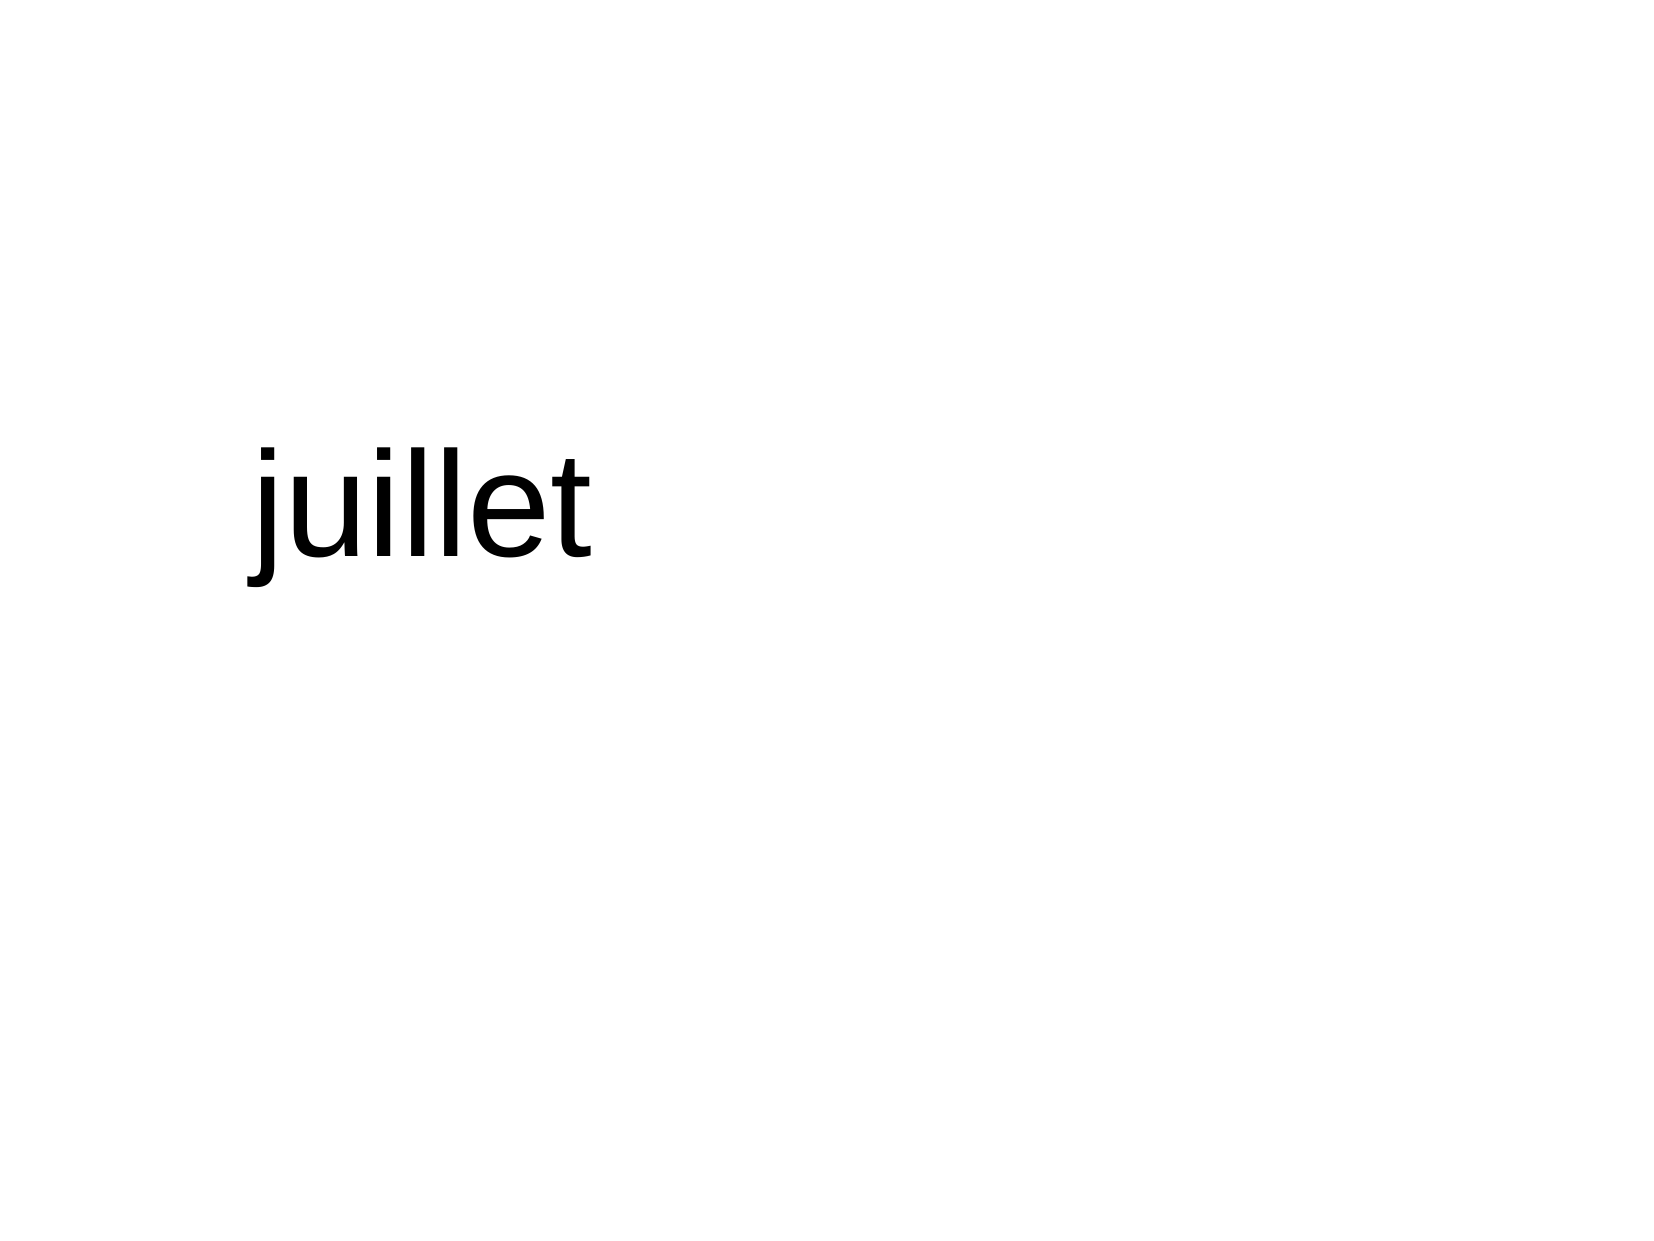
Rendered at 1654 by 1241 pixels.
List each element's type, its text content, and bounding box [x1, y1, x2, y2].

text_box juillet [236, 413, 1329, 596]
